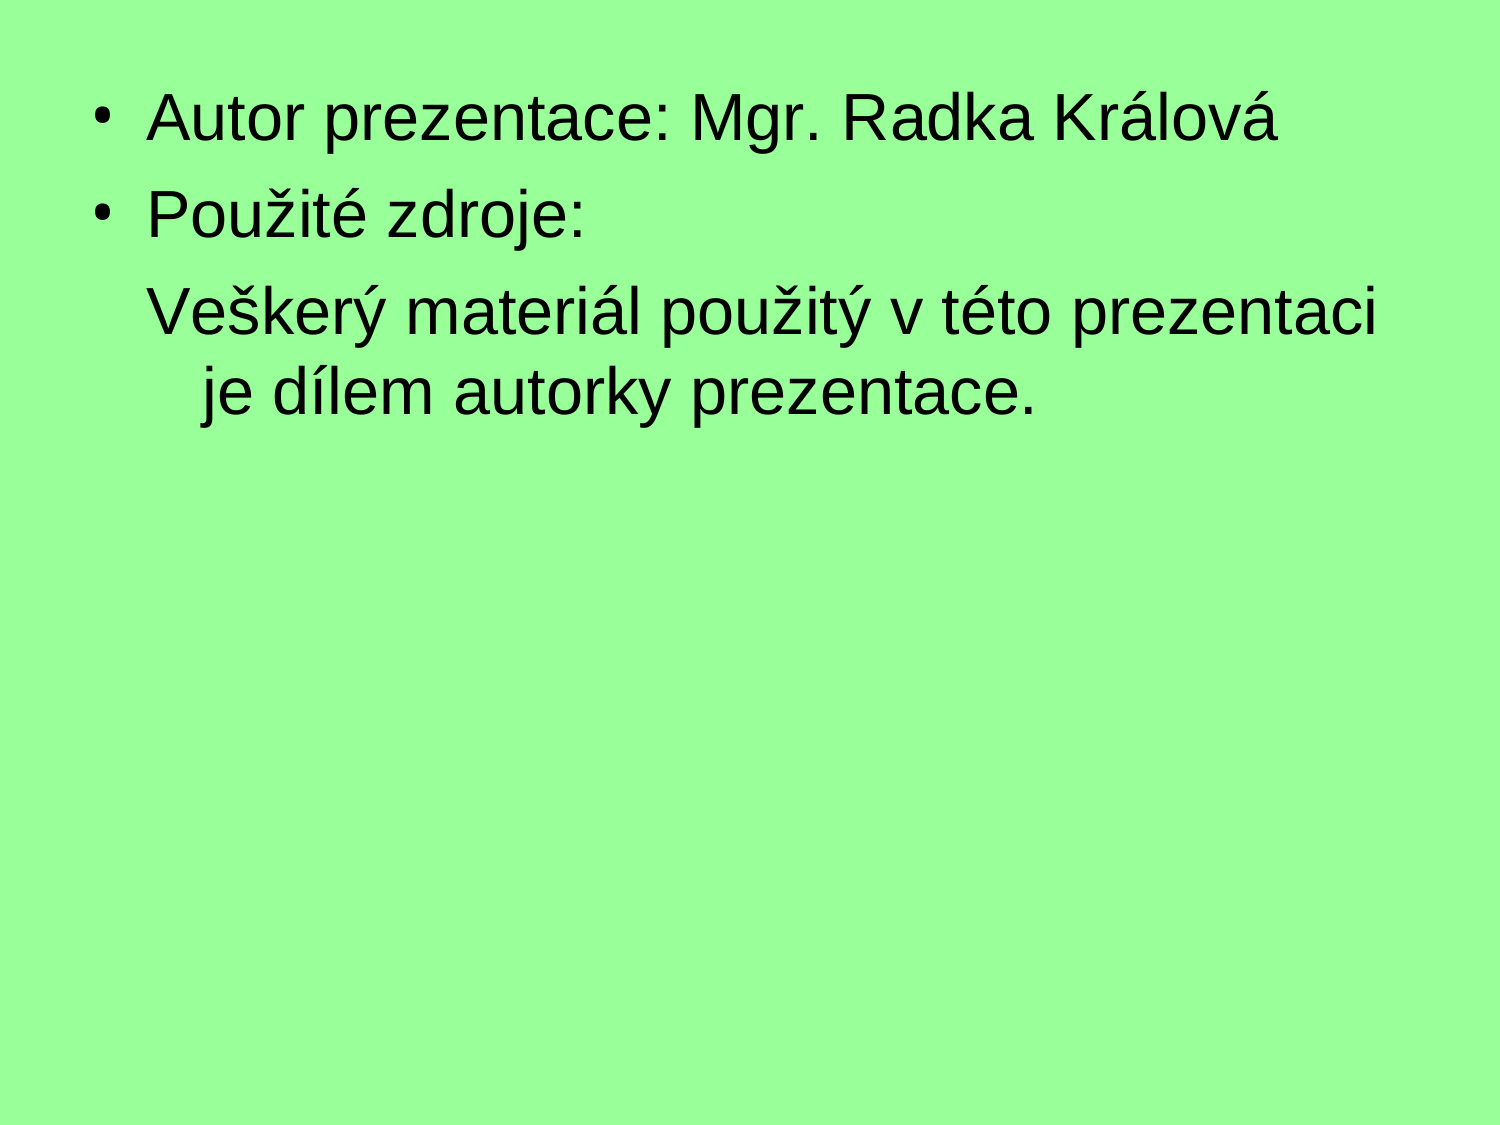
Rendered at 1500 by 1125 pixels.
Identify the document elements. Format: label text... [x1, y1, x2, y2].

list Autor prezentace: Mgr. Radka Králová Použité zdroje: Veškerý materiál použitý v této prezentaci je dílem autorky prezentace. [75, 66, 1426, 1005]
